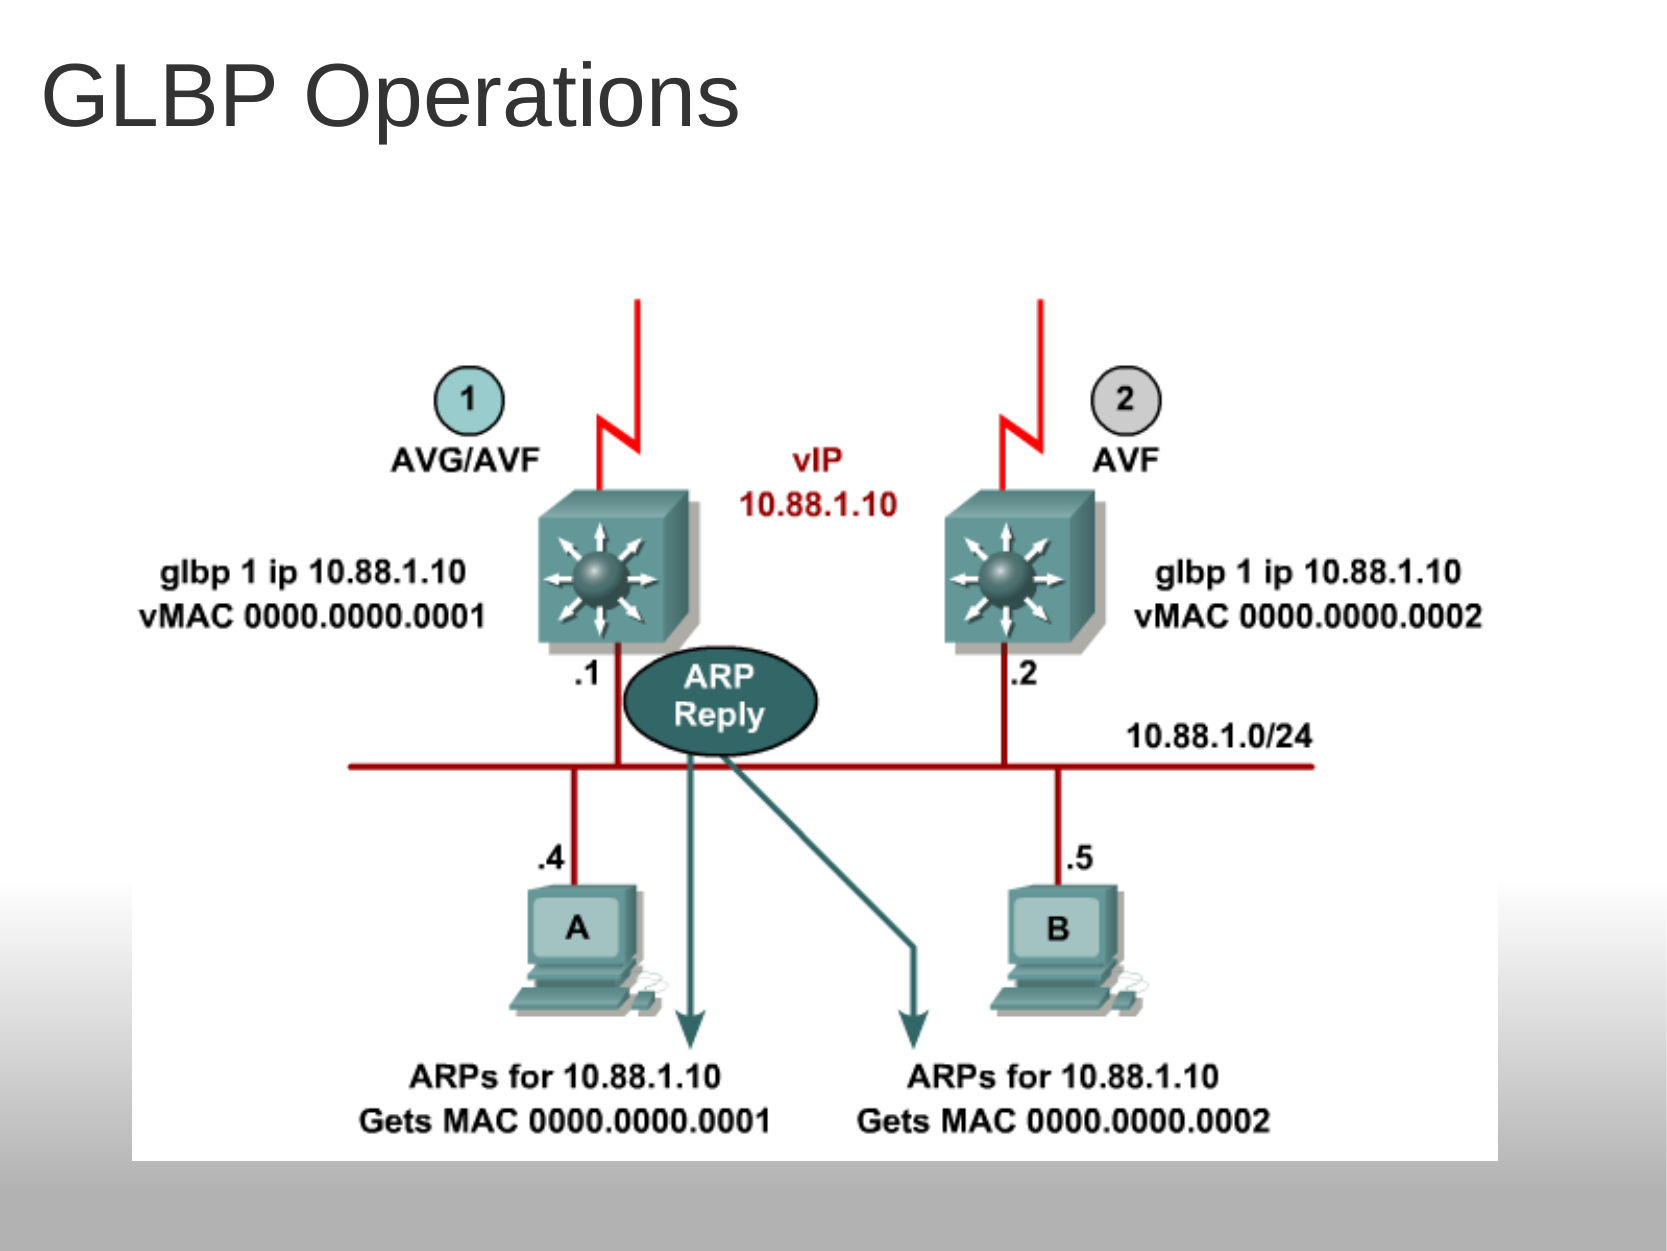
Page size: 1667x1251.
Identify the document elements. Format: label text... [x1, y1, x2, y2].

title GLBP Operations [40, 50, 1627, 201]
picture [0, 0, 1667, 1251]
list [40, 300, 1627, 1201]
